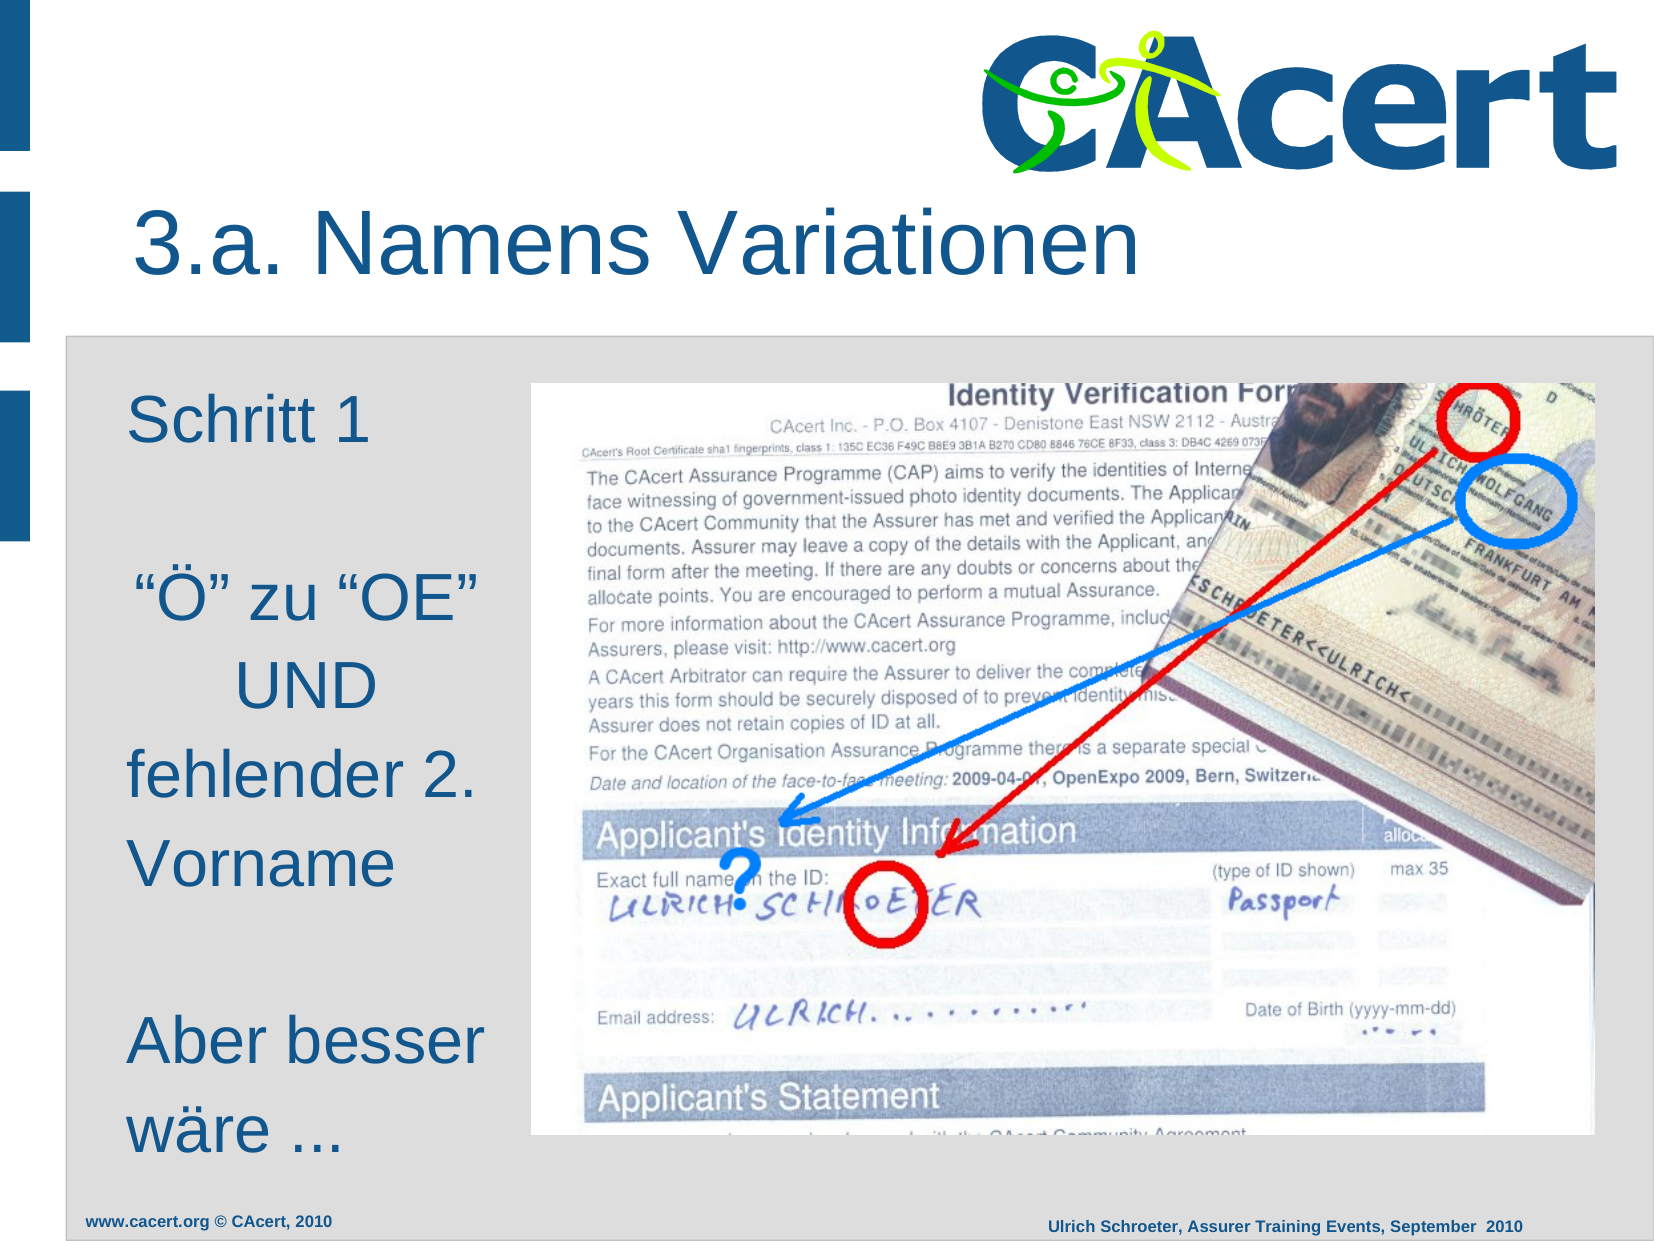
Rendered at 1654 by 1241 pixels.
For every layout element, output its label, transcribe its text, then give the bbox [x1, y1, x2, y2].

text_box 3.a. Namens Variationen [118, 184, 1158, 302]
text_box Schritt 1 “Ö” zu “OE” UND fehlender 2. Vorname Aber besser wäre ... [112, 360, 502, 1175]
picture [531, 383, 1595, 1135]
